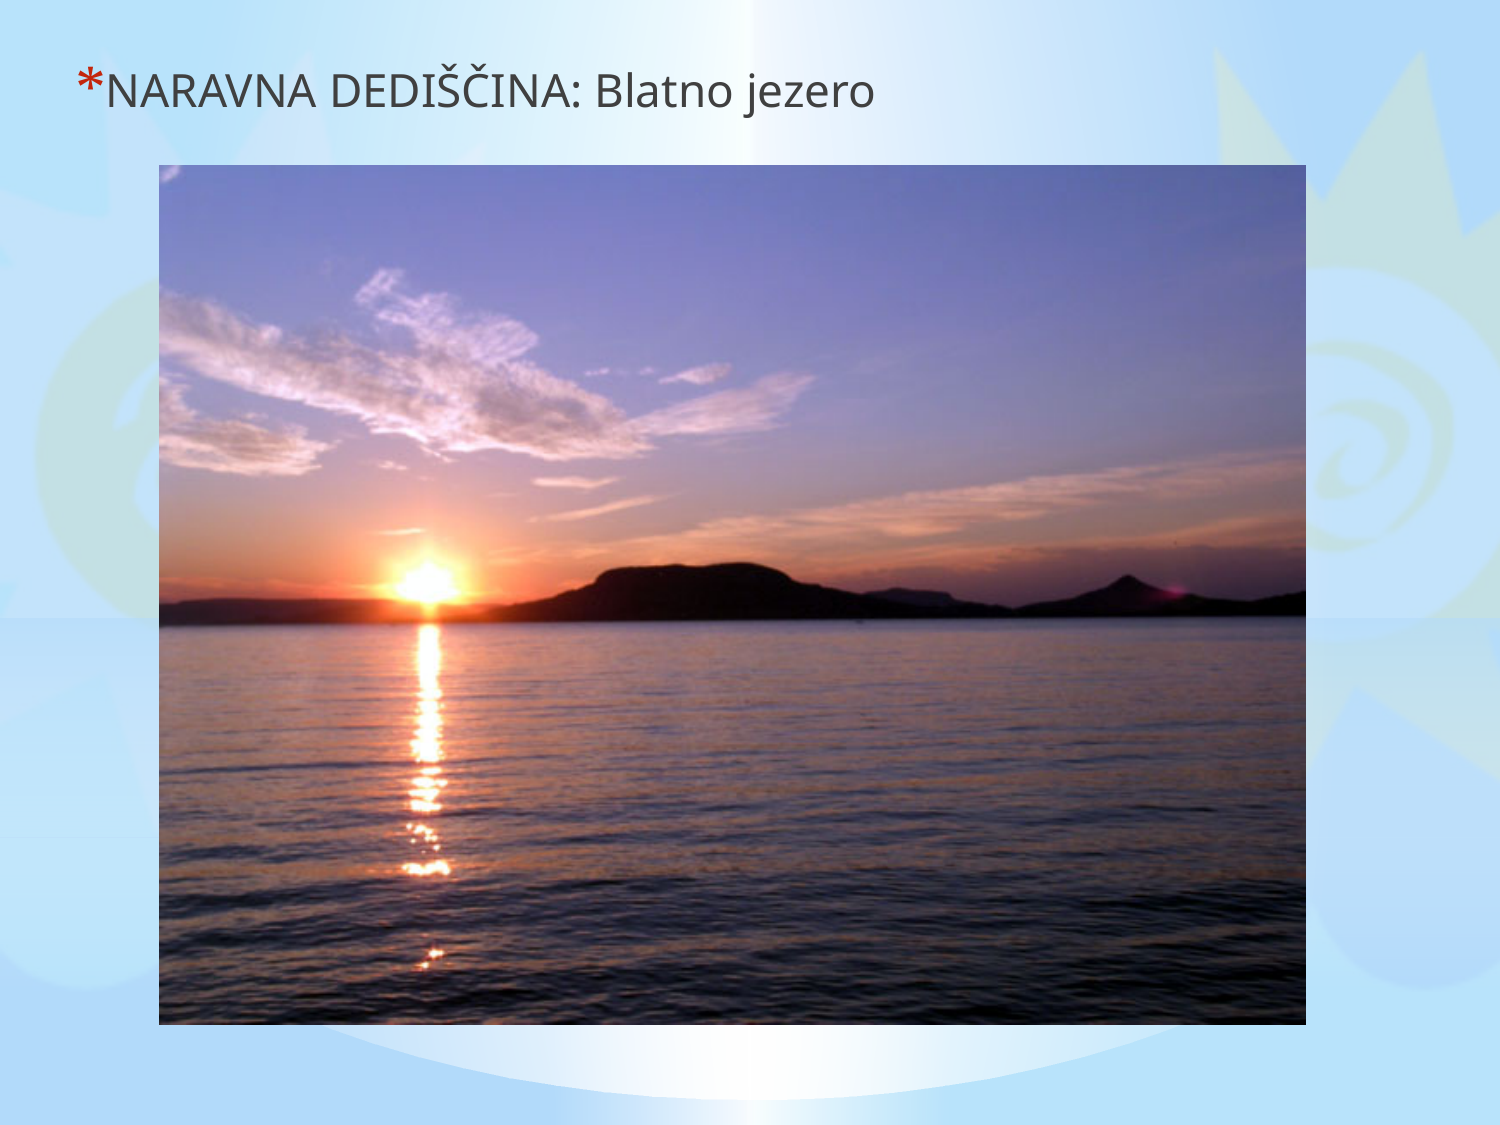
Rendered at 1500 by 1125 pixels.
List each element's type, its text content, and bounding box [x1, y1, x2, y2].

list NARAVNA DEDIŠČINA: Blatno jezero [53, 54, 1447, 1059]
picture [159, 165, 1306, 1025]
